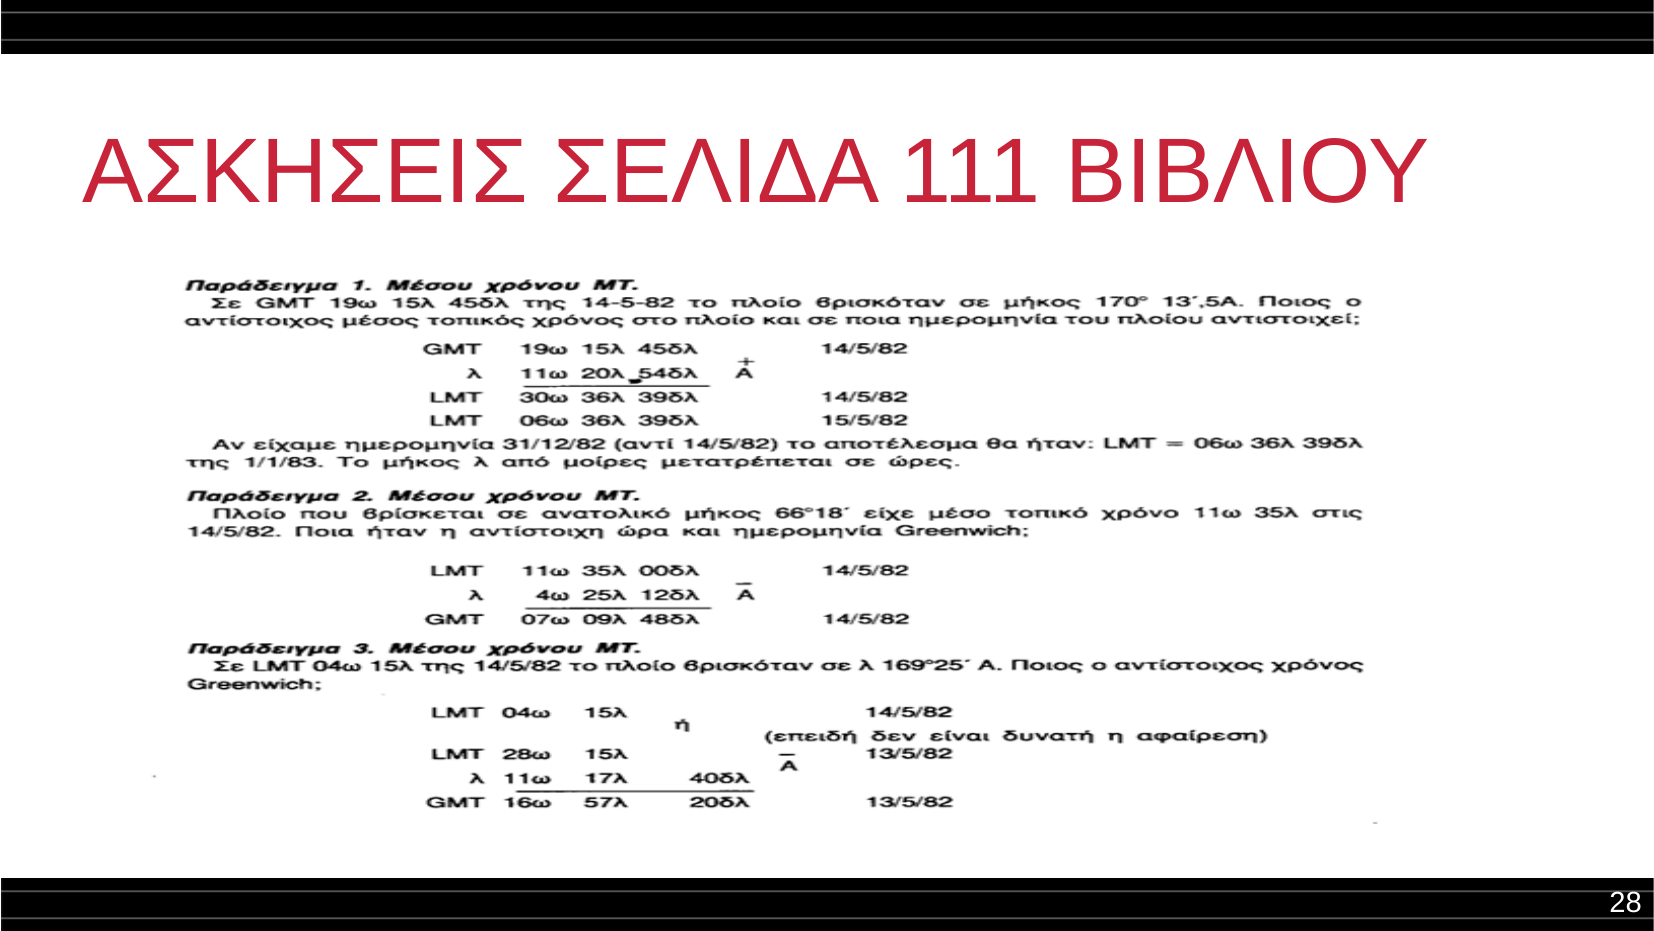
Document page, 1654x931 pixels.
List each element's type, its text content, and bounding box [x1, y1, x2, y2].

picture [1, 0, 1654, 54]
title ΑΣΚΗΣΕΙΣ ΣΕΛΙΔΑ 111 ΒΙΒΛΙΟΥ [82, 92, 1571, 249]
picture [1, 878, 1654, 931]
picture [148, 271, 1463, 826]
